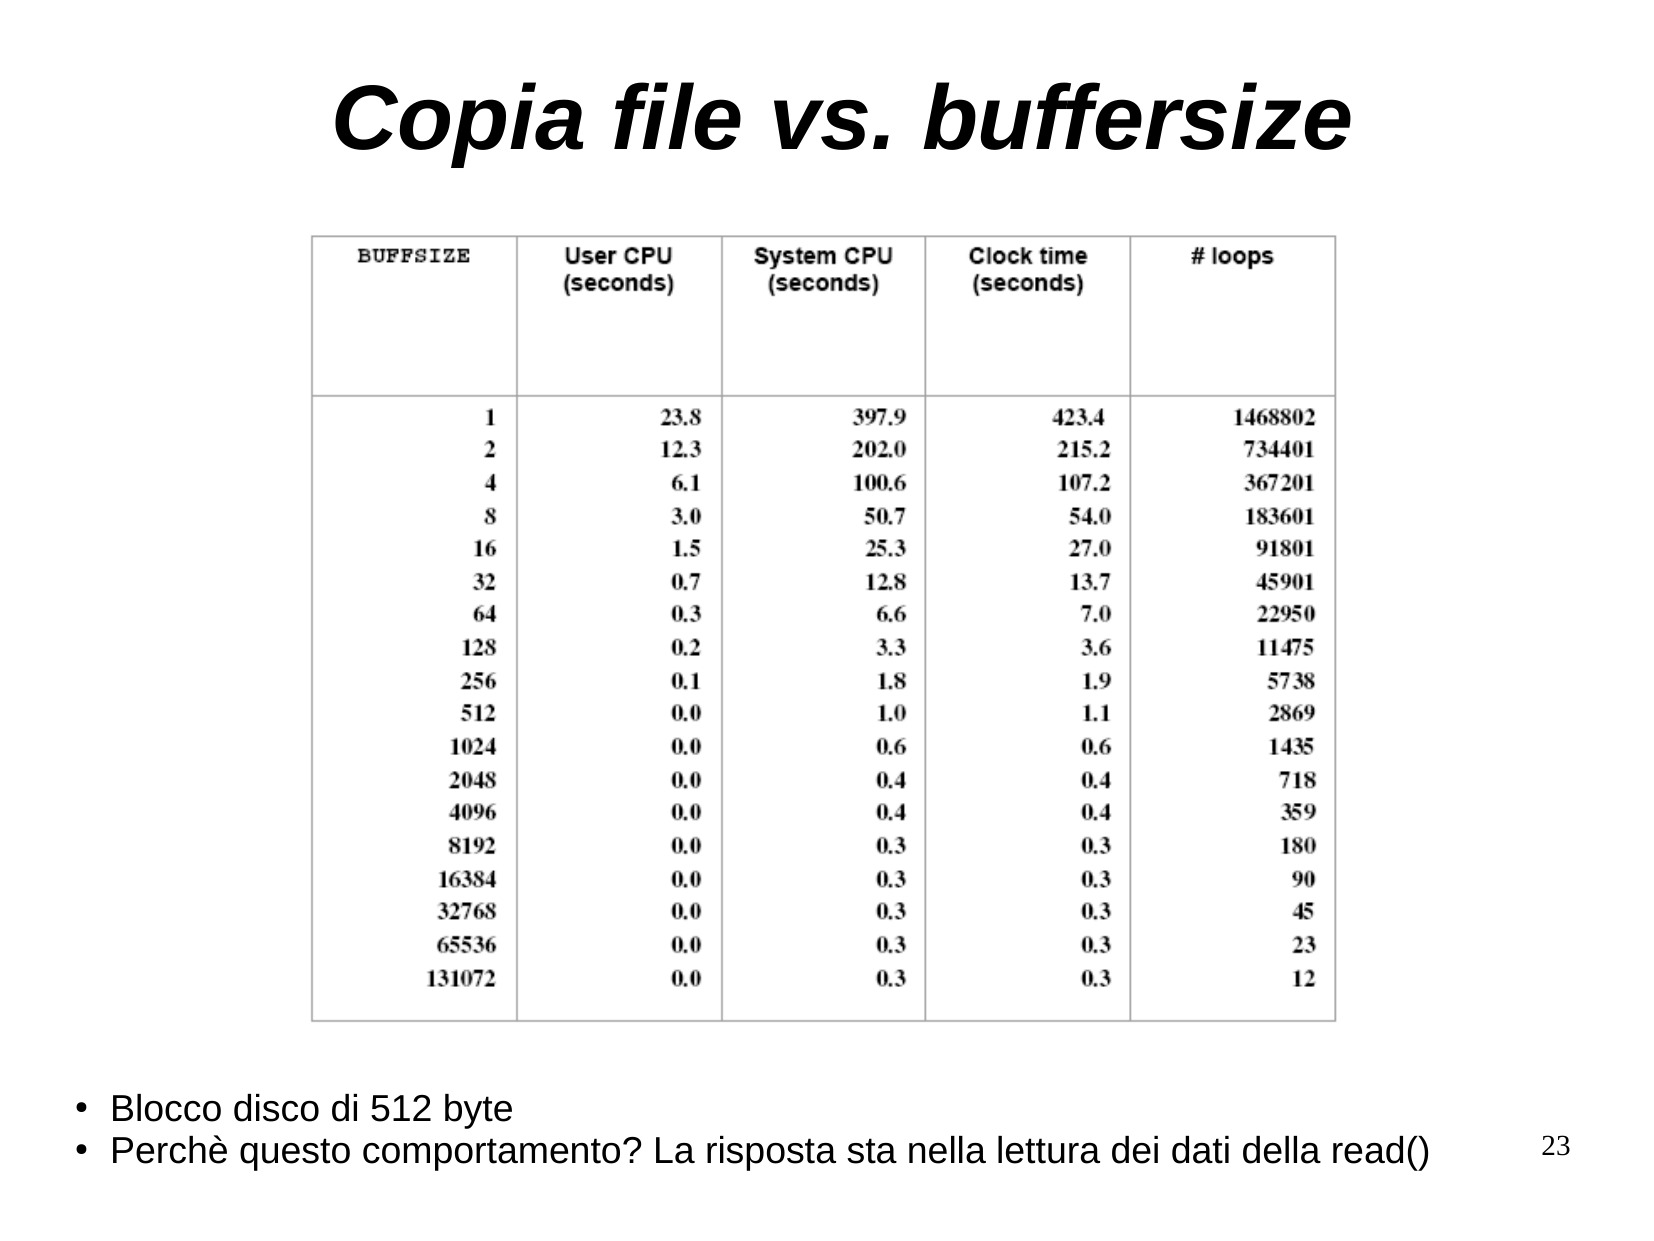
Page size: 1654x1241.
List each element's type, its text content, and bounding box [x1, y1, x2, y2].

picture [251, 224, 1402, 1044]
text_box Blocco disco di 512 byte Perchè questo comportamento? La risposta sta nella lettura dei dati della read() [60, 1080, 1471, 1179]
title Copia file vs. buffersize [82, 50, 1571, 257]
